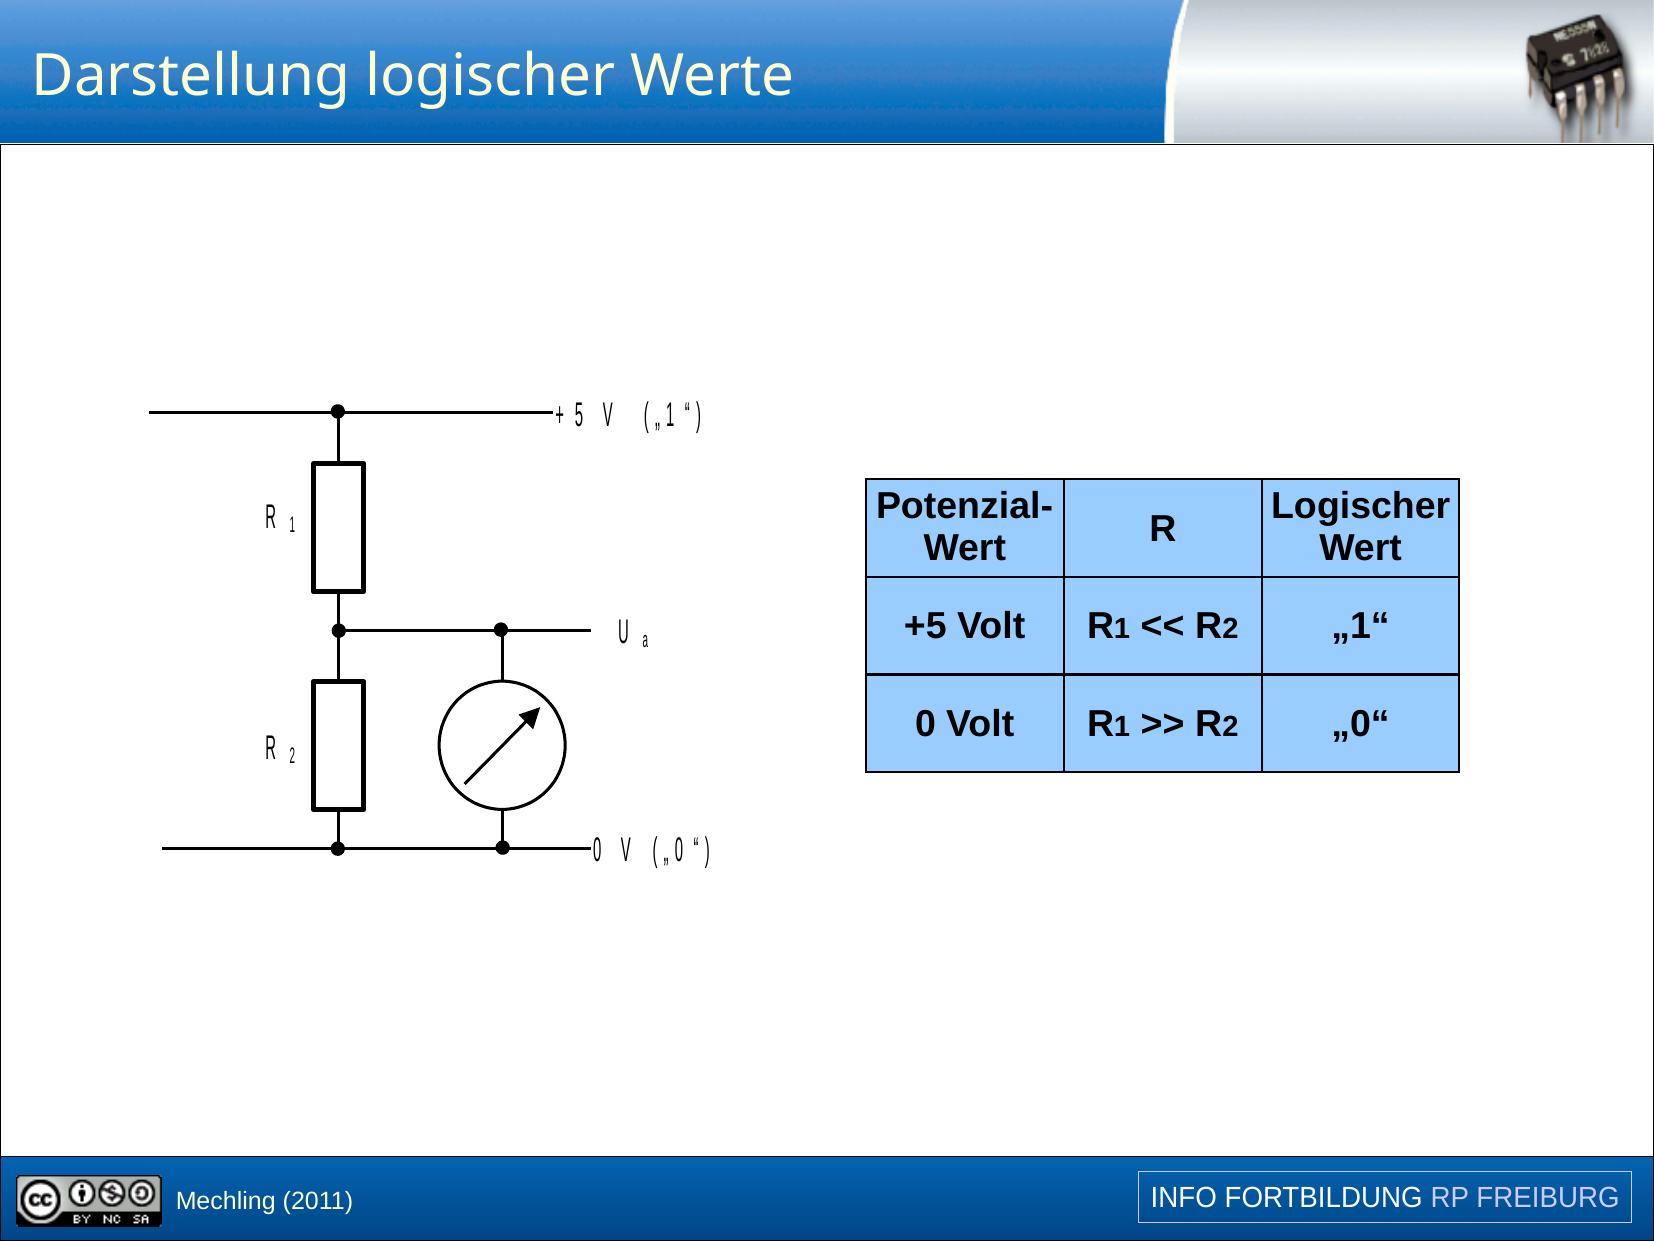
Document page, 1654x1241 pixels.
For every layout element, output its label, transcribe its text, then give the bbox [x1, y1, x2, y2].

table_cell R1 << R2 [1065, 578, 1261, 673]
picture [147, 386, 768, 886]
table_cell „1“ [1263, 578, 1458, 673]
picture [16, 1175, 162, 1227]
table_cell +5 Volt [867, 578, 1063, 673]
table_cell „0“ [1263, 676, 1458, 771]
table_header Potenzial-Wert [867, 480, 1063, 576]
title Darstellung logischer Werte [31, 34, 1151, 112]
table_header Logischer Wert [1263, 480, 1458, 576]
picture [0, 0, 1654, 143]
table_cell 0 Volt [867, 676, 1063, 771]
table_cell R1 >> R2 [1065, 676, 1261, 771]
table_header R [1065, 480, 1261, 576]
